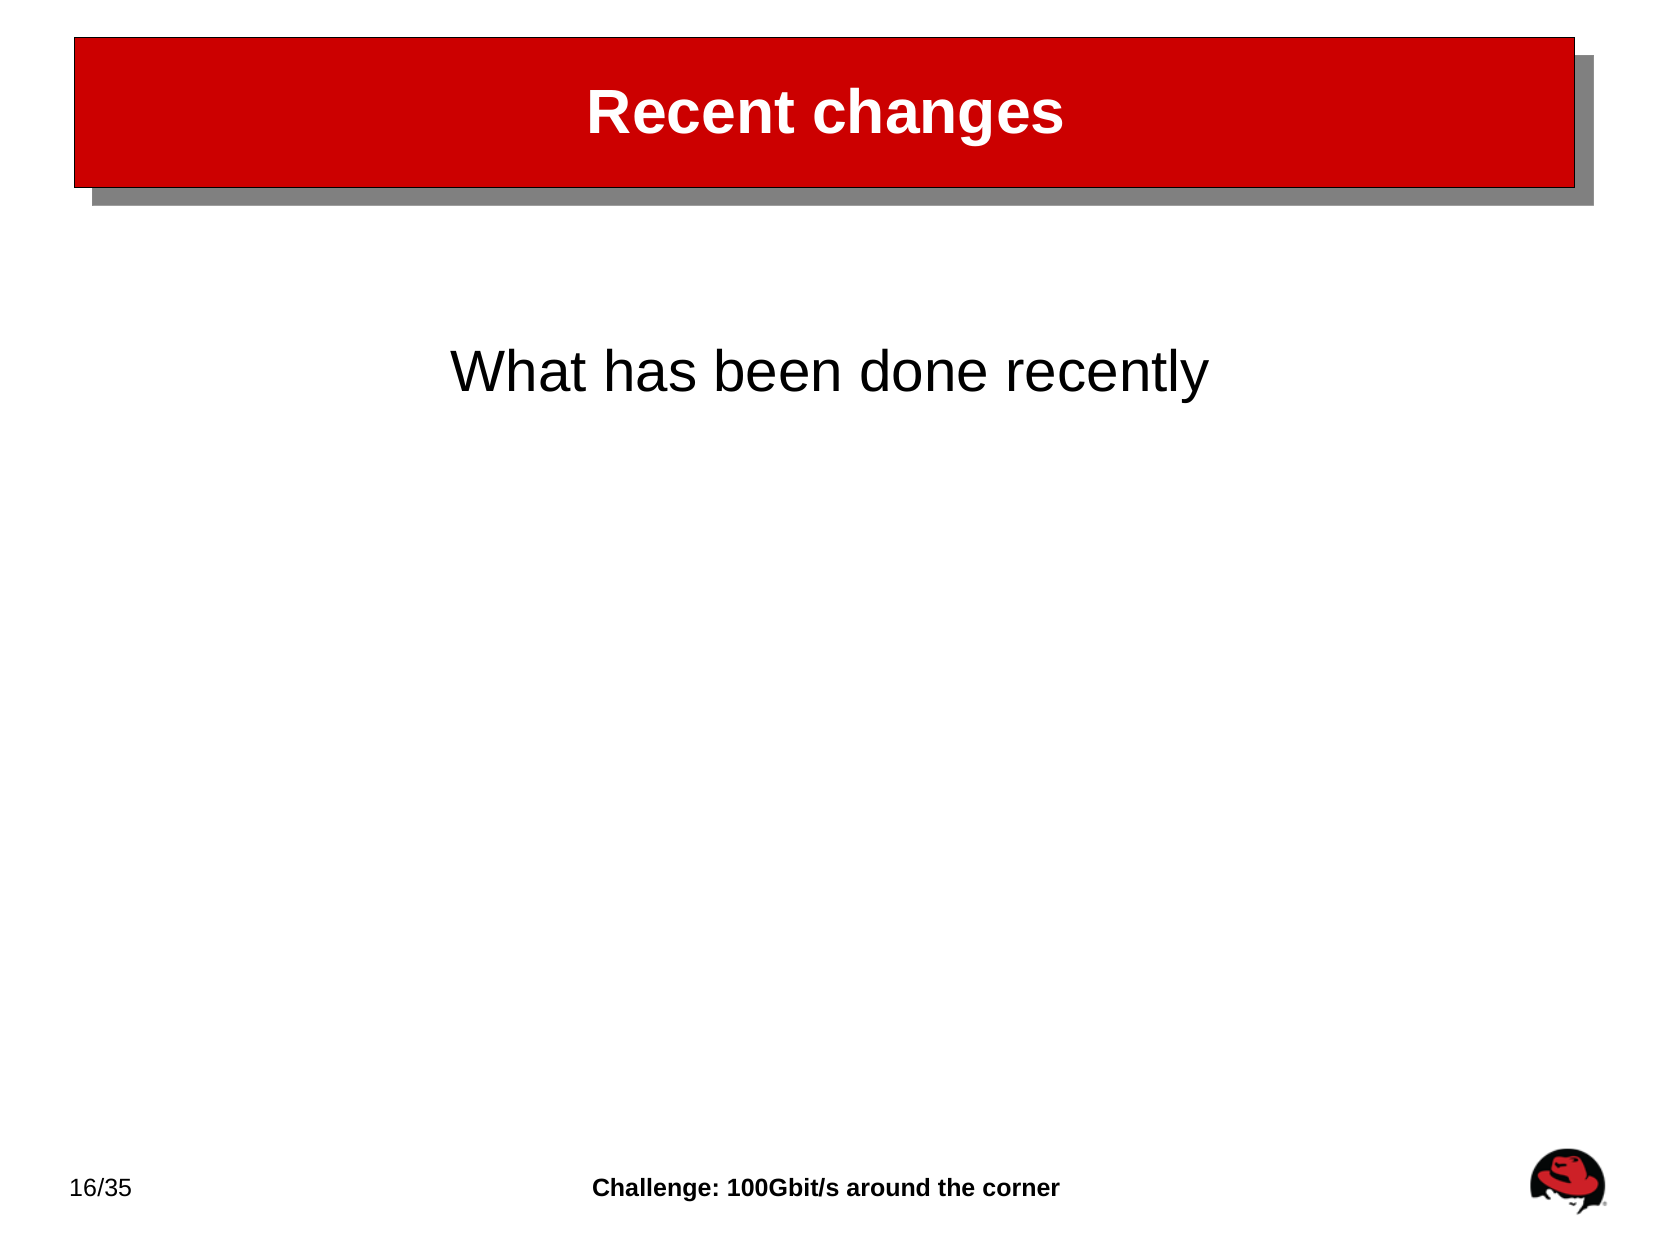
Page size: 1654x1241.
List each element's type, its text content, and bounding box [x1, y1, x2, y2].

picture [1529, 1146, 1613, 1224]
title Recent changes [82, 37, 1571, 188]
list What has been done recently [86, 244, 1575, 1039]
